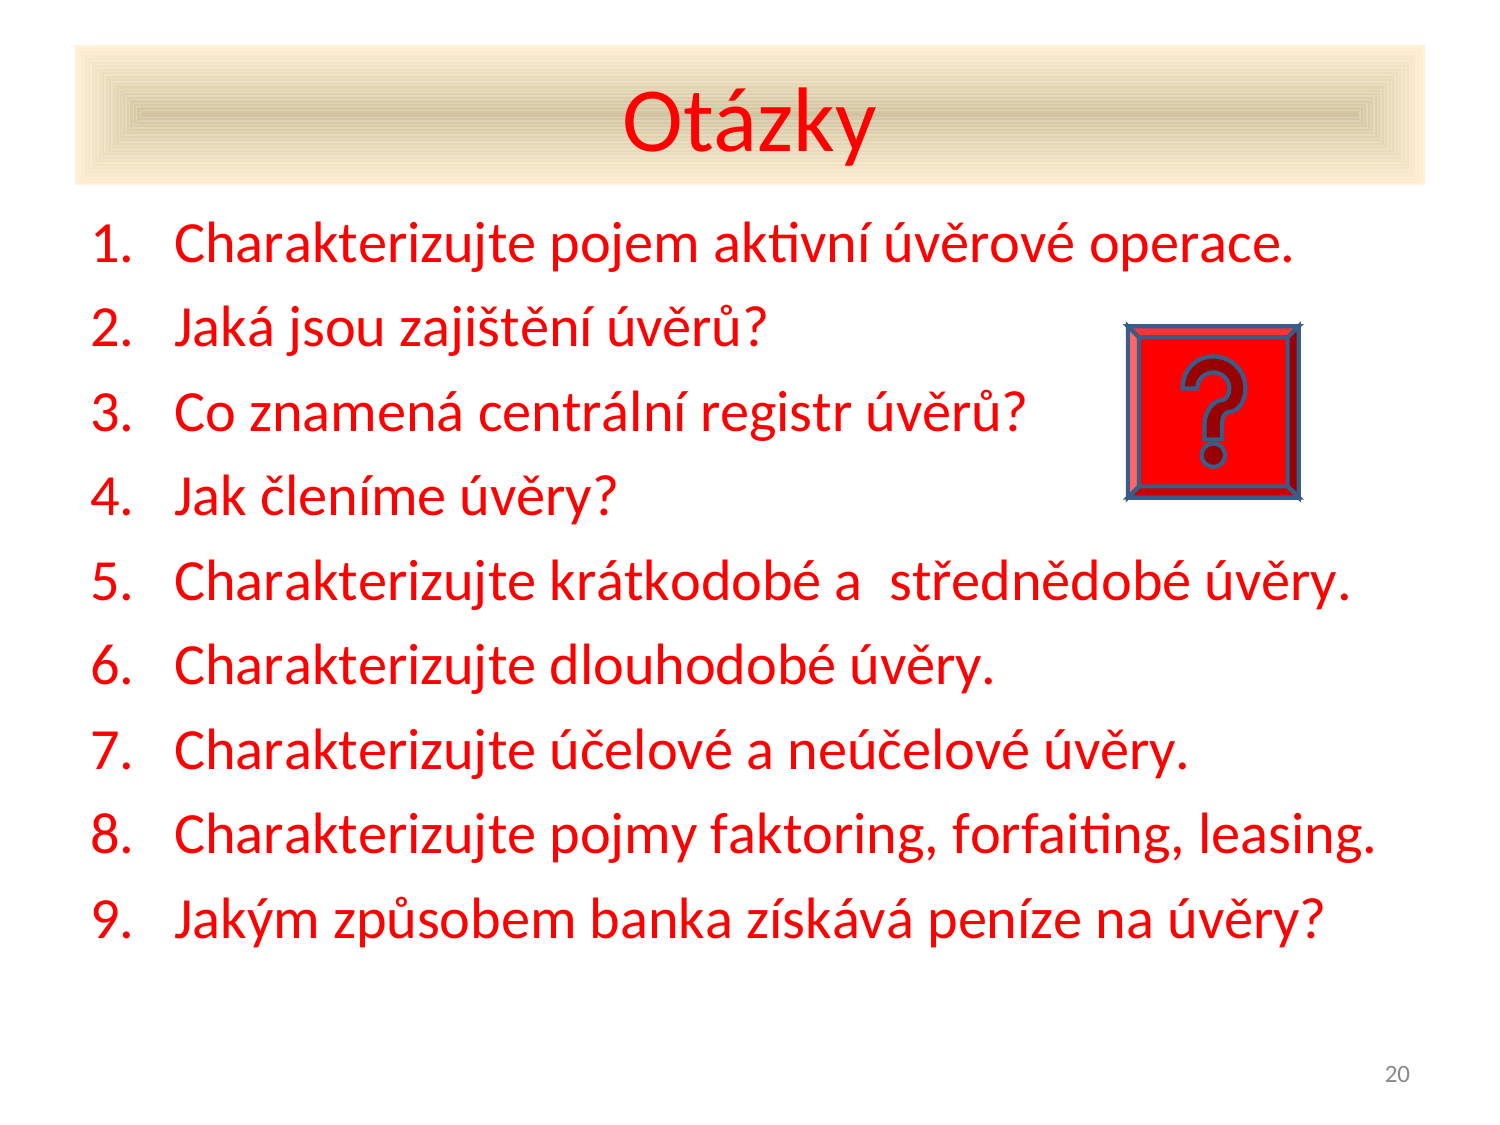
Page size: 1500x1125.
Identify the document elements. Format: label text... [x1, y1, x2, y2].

title Otázky [75, 45, 1426, 185]
list Charakterizujte pojem aktivní úvěrové operace. Jaká jsou zajištění úvěrů? Co znamená centrální registr úvěrů? Jak členíme úvěry? Charakterizujte krátkodobé a střednědobé úvěry. Charakterizujte dlouhodobé úvěry. Charakterizujte účelové a neúčelové úvěry. Charakterizujte pojmy faktoring, forfaiting, leasing. Jakým způsobem banka získává peníze na úvěry? [75, 196, 1426, 1059]
text_box [1129, 326, 1299, 498]
text_box <číslo> [1074, 1042, 1426, 1103]
